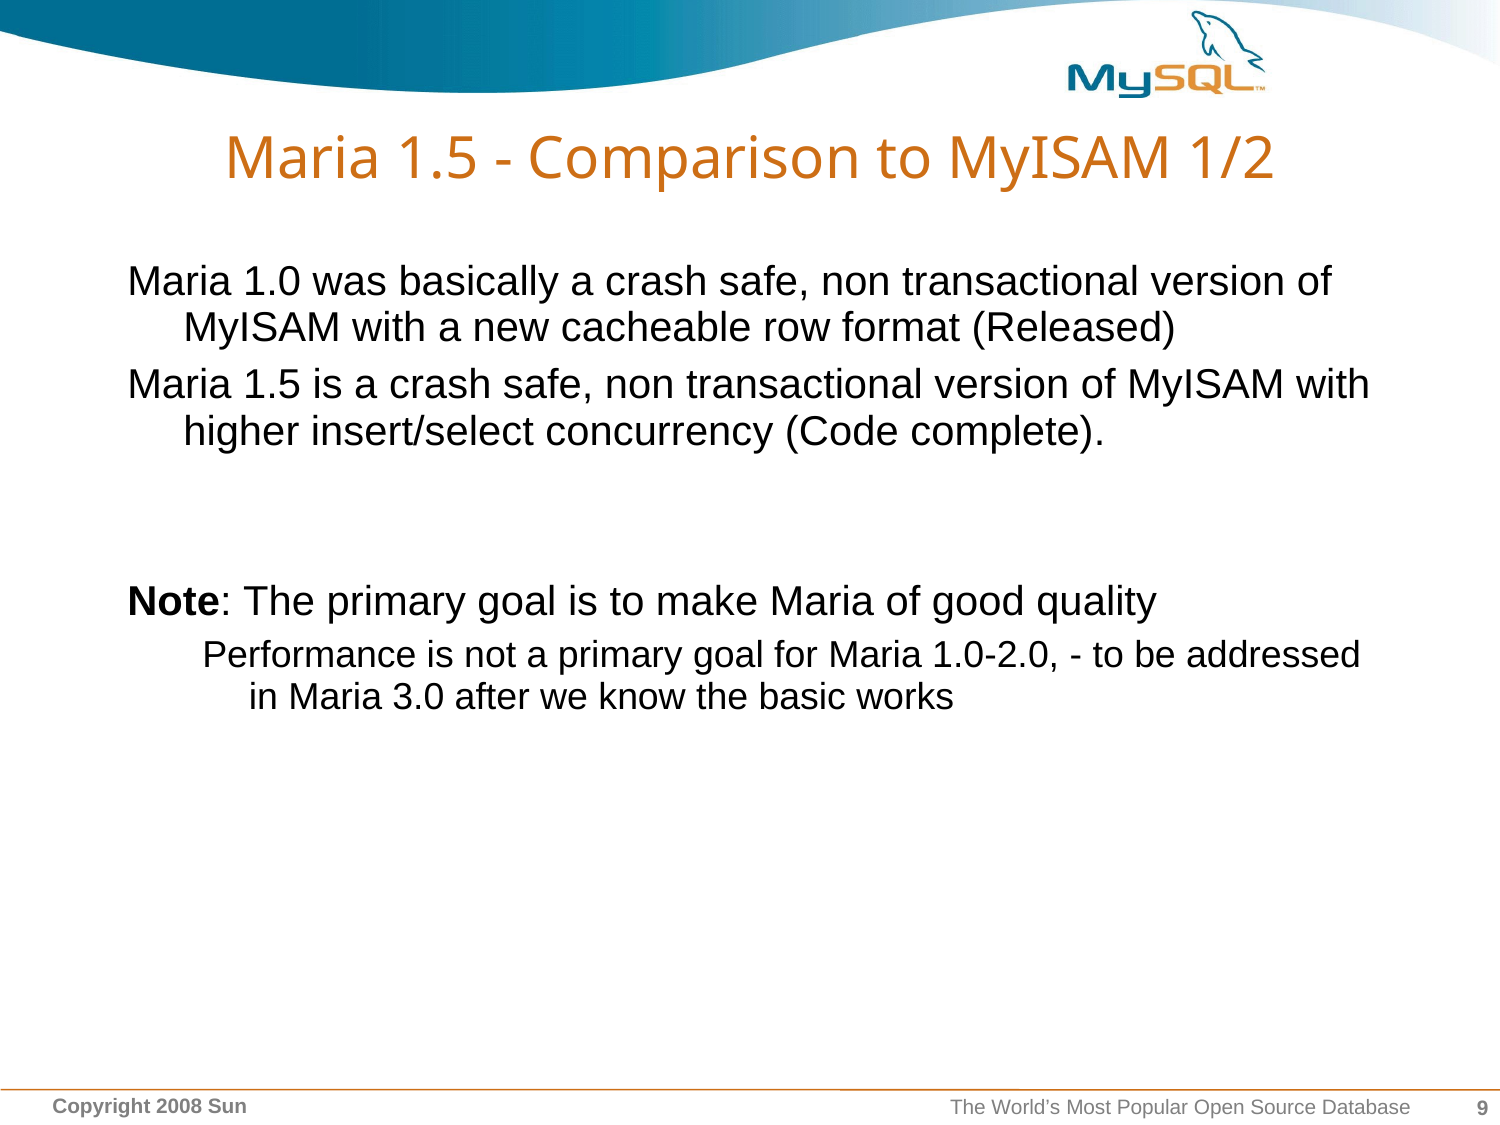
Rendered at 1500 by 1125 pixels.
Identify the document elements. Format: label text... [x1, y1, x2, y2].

picture [0, 31, 326, 87]
list Maria 1.0 was basically a crash safe, non transactional version of MyISAM with a new cacheable row format (Released) Maria 1.5 is a crash safe, non transactional version of MyISAM with higher insert/select concurrency (Code complete). Note: The primary goal is to make Maria of good quality Performance is not a primary goal for Maria 1.0-2.0, - to be addressed in Maria 3.0 after we know the basic works [112, 249, 1388, 1113]
title Maria 1.5 - Comparison to MyISAM 1/2 [0, 87, 1500, 226]
picture [1075, 71, 1085, 87]
picture [1098, 71, 1107, 87]
picture [613, 0, 1500, 87]
